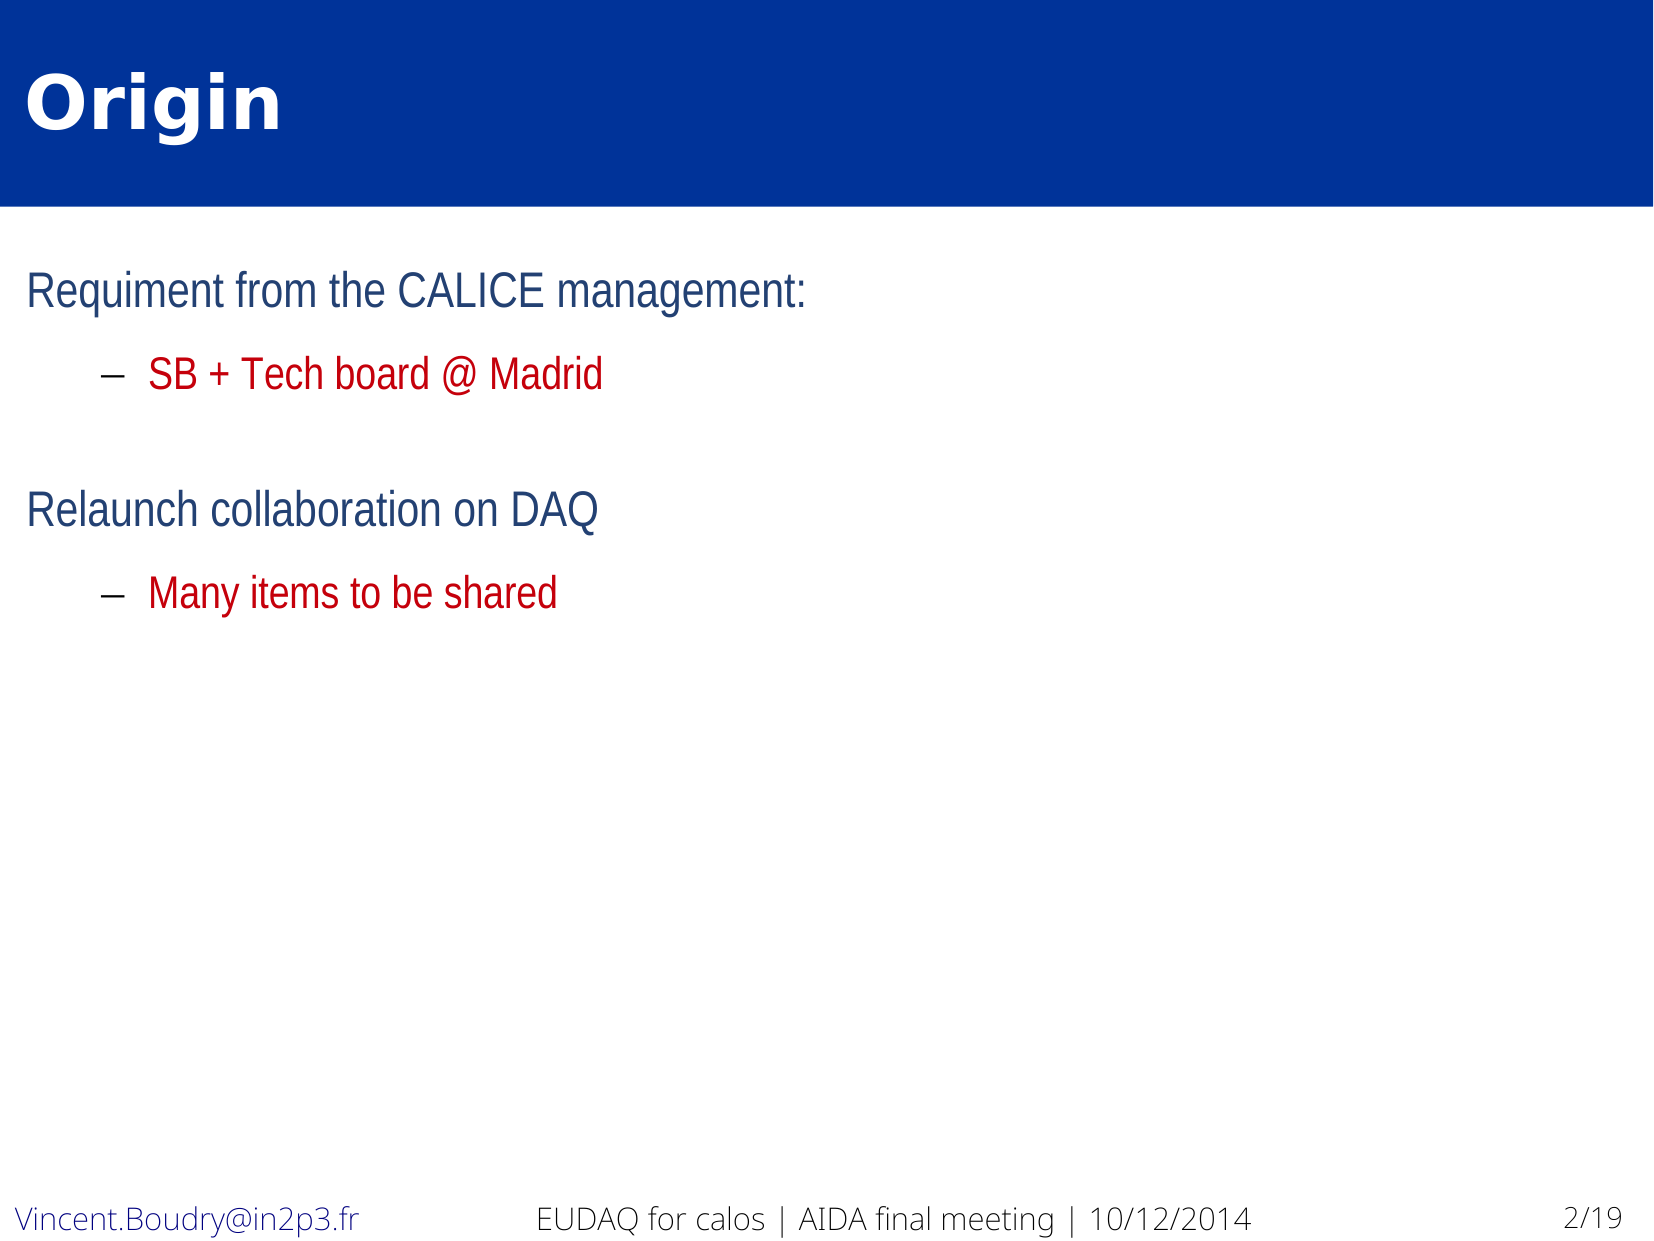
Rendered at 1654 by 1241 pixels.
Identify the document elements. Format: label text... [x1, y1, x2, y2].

title Origin [24, 17, 1635, 191]
list Requiment from the CALICE management: SB + Tech board @ Madrid Relaunch collaboration on DAQ Many items to be shared [26, 260, 1611, 1172]
